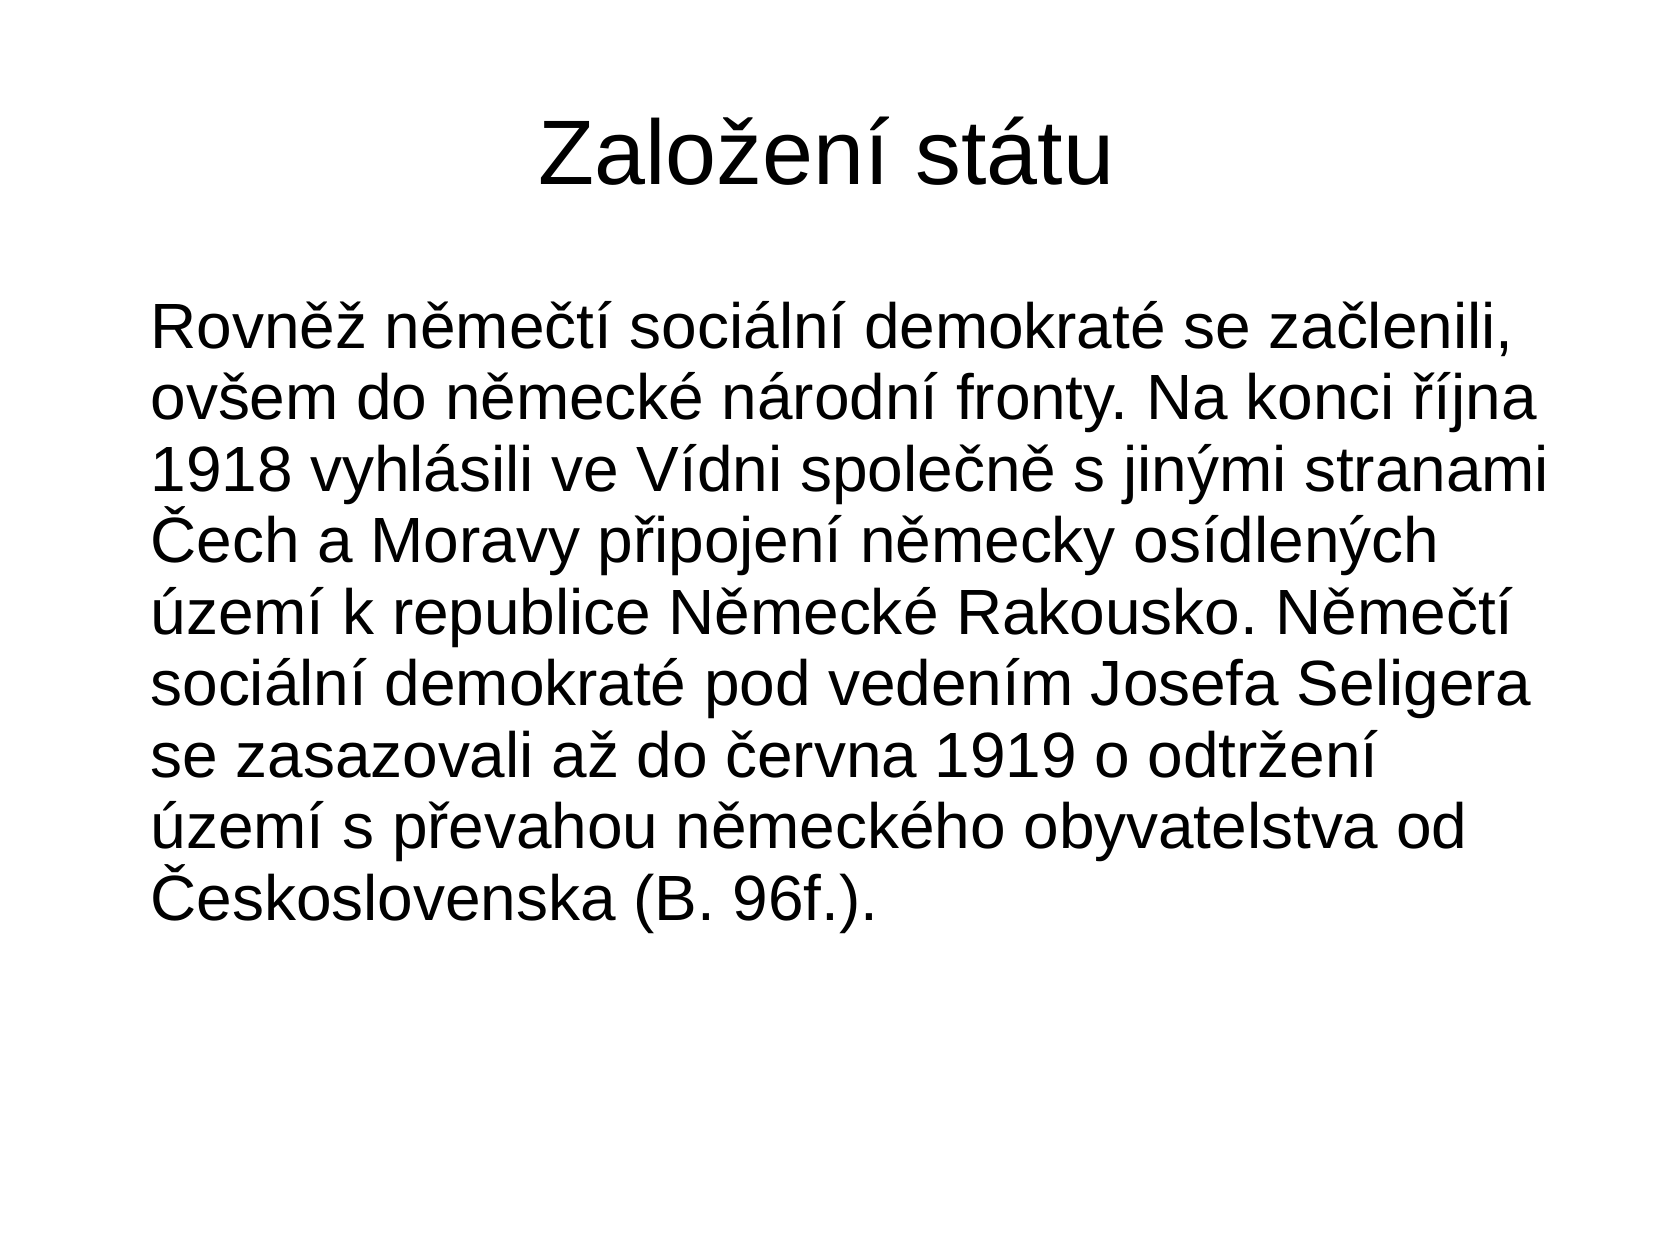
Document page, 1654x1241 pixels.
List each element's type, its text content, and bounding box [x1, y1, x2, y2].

title Založení státu [82, 49, 1571, 257]
list Rovněž němečtí sociální demokraté se začlenili, ovšem do německé národní fronty. Na konci října 1918 vyhlásili ve Vídni společně s jinými stranami Čech a Moravy připojení německy osídlených území k republice Německé Rakousko. Němečtí sociální demokraté pod vedením Josefa Seligera se zasazovali až do června 1919 o odtržení území s převahou německého obyvatelstva od Československa (B. 96f.). [82, 290, 1571, 1010]
